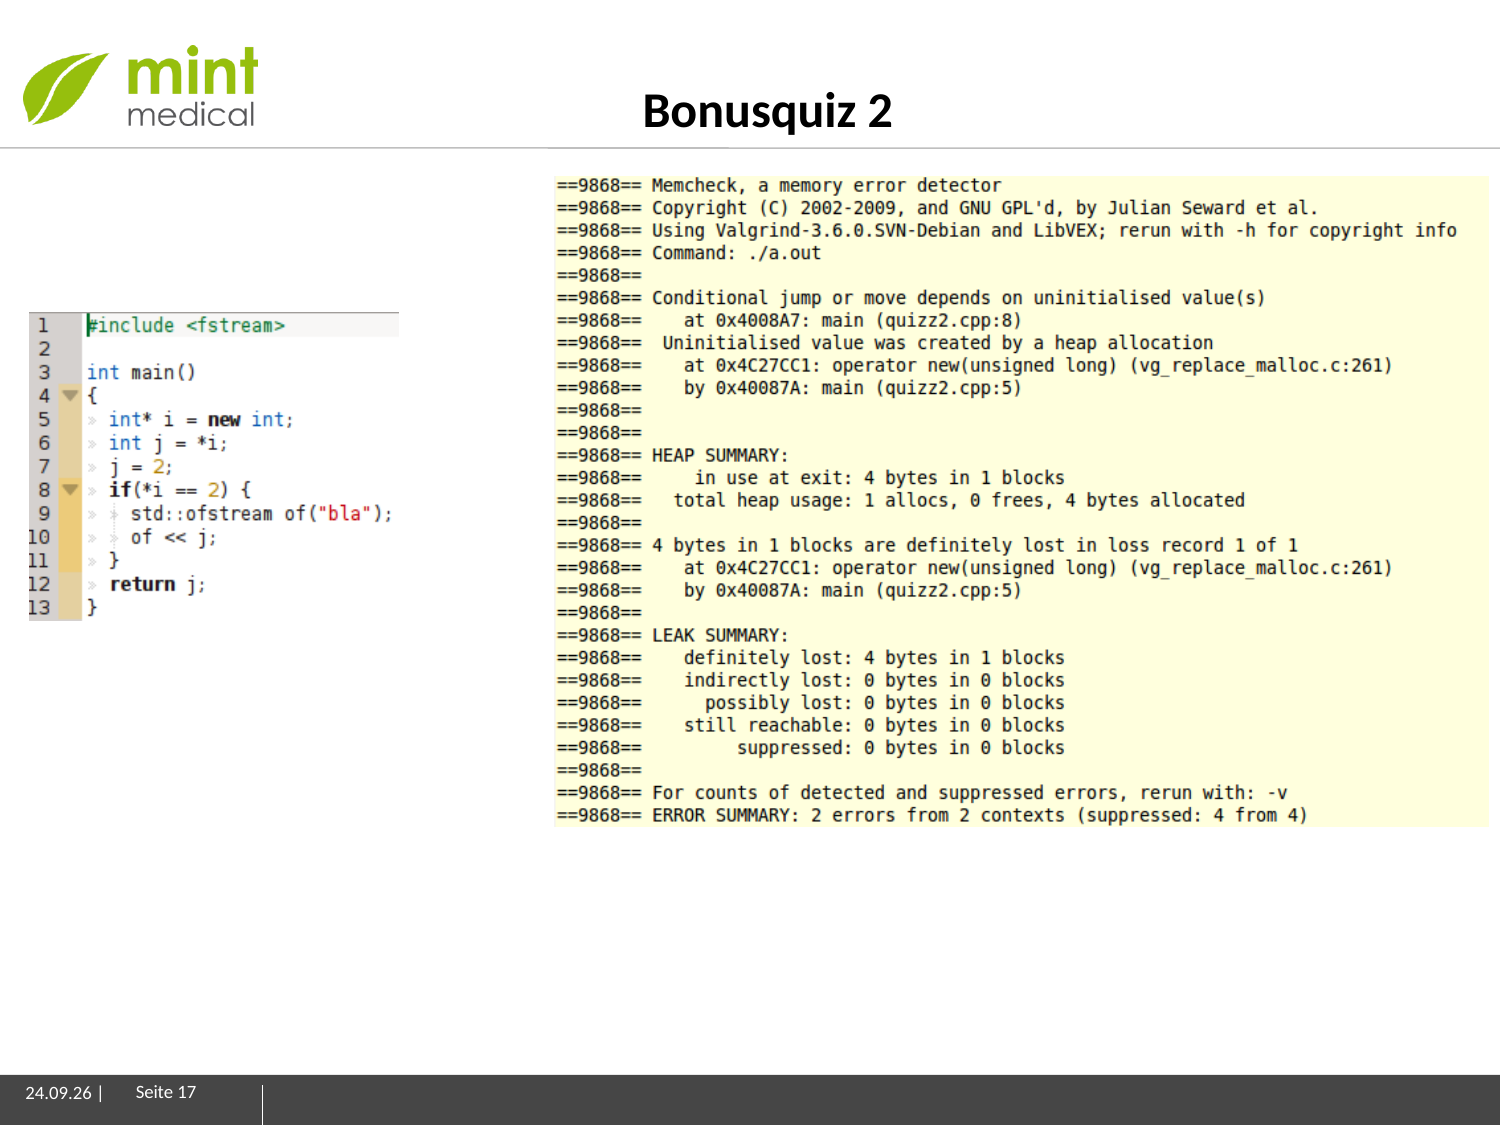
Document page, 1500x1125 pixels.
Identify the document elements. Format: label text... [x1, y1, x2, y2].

picture [553, 176, 1489, 827]
title Bonusquiz 2 [253, 70, 1282, 147]
picture [23, 45, 258, 126]
picture [29, 312, 399, 621]
